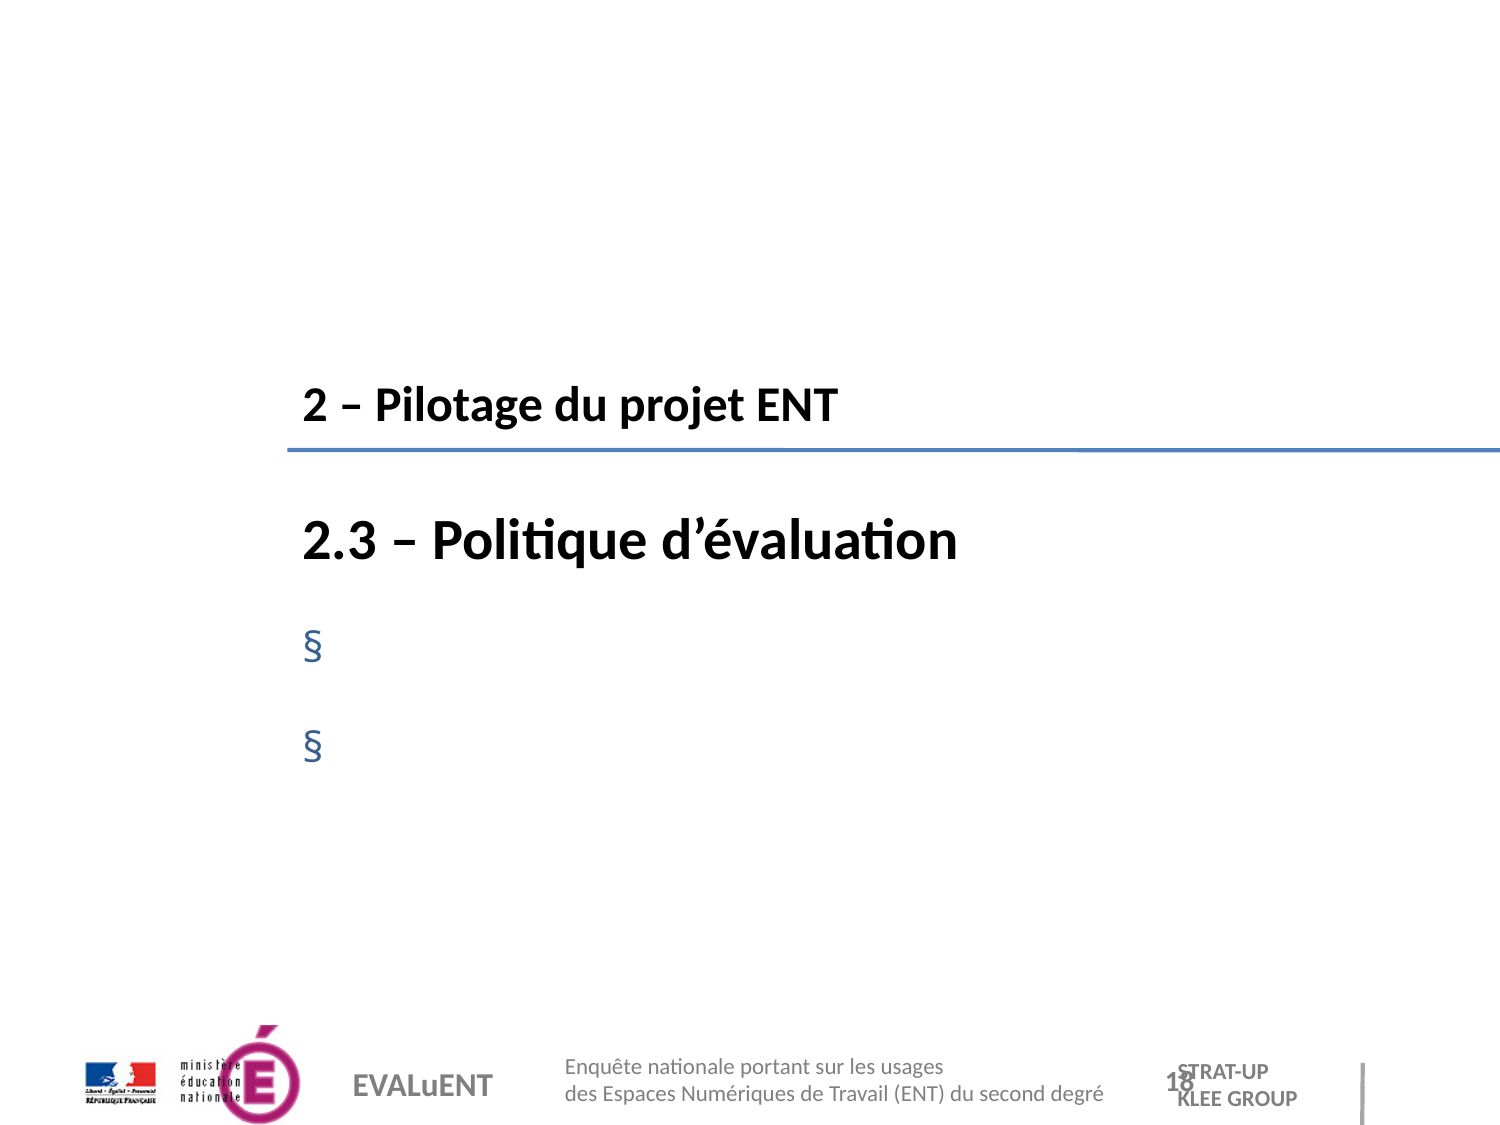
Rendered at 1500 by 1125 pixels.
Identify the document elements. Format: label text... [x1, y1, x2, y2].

text_box 2 – Pilotage du projet ENT 2.3 – Politique d’évaluation [287, 303, 1438, 775]
text_box [1074, 1050, 1426, 1110]
